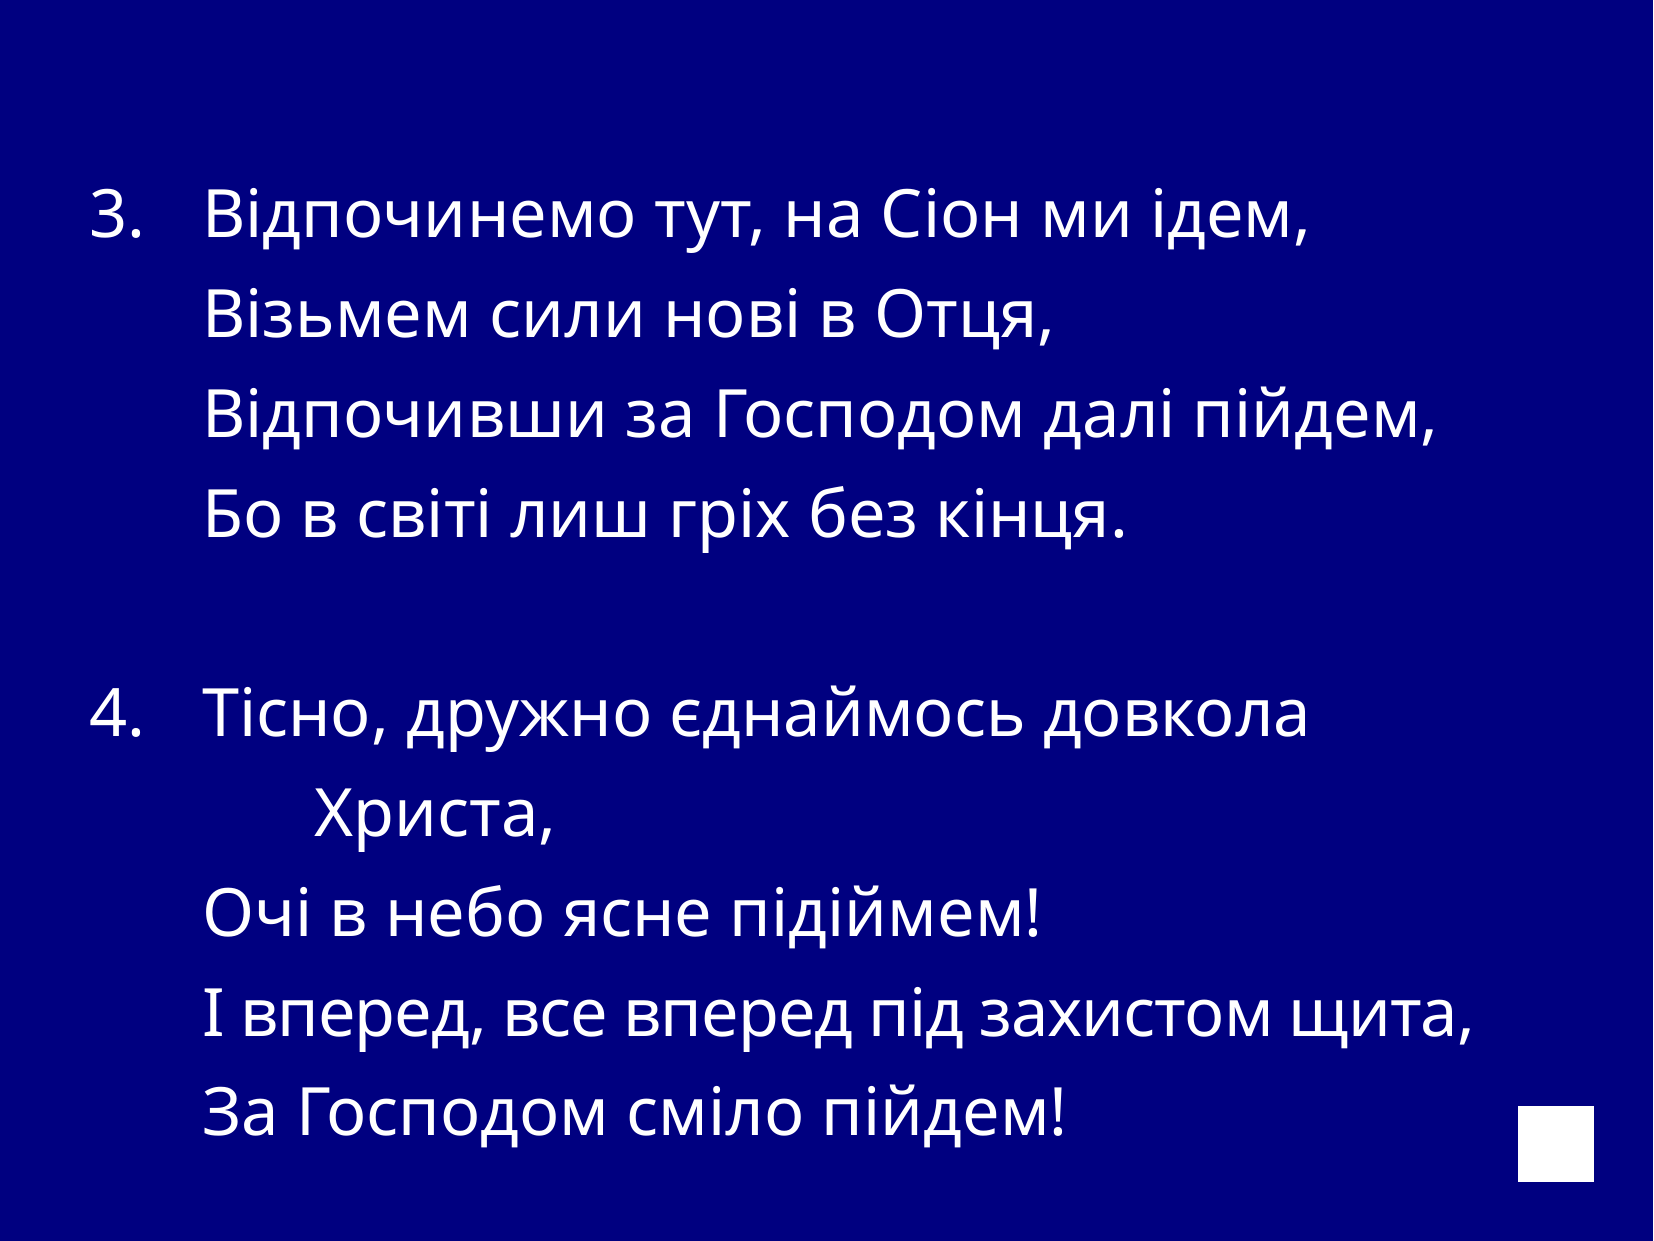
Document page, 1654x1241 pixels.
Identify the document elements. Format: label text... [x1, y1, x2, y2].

text_box [1518, 1163, 1594, 1182]
text_box 3. Відпочинемо тут, на Сіон ми ідем, Візьмем сили нові в Отця, Відпочивши за Господом далі пійдем, Бо в світі лиш гріх без кінця. 4. Тісно, дружно єднаймось довкола Христа, Очі в небо ясне підіймем! І вперед, все вперед під захистом щита, За Господом сміло пійдем! [75, 150, 1651, 1163]
